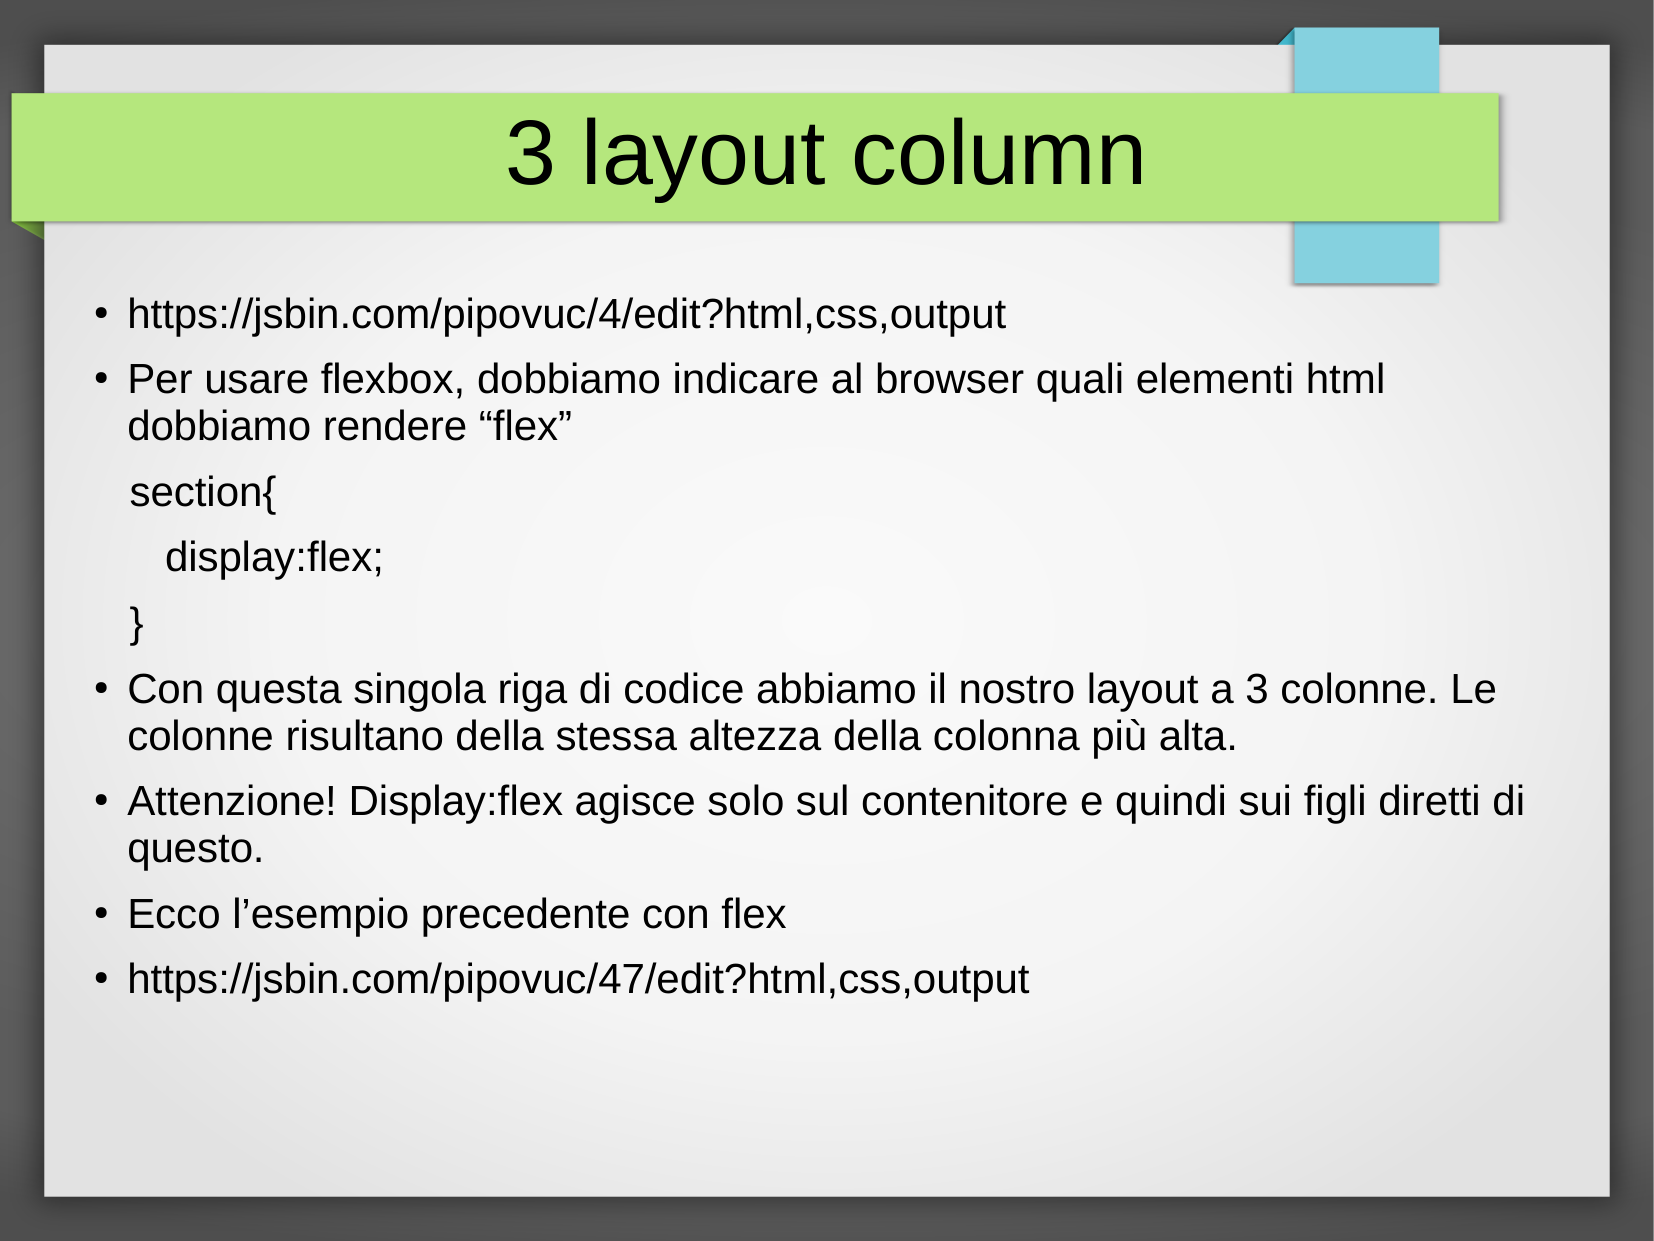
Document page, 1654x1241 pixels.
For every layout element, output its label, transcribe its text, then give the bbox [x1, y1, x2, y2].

title 3 layout column [82, 49, 1571, 257]
list https://jsbin.com/pipovuc/4/edit?html,css,output Per usare flexbox, dobbiamo indicare al browser quali elementi html dobbiamo rendere “flex” section{ display:flex; } Con questa singola riga di codice abbiamo il nostro layout a 3 colonne. Le colonne risultano della stessa altezza della colonna più alta. Attenzione! Display:flex agisce solo sul contenitore e quindi sui figli diretti di questo. Ecco l’esempio precedente con flex https://jsbin.com/pipovuc/47/edit?html,css,output [82, 290, 1571, 1010]
picture [0, 0, 1654, 1241]
